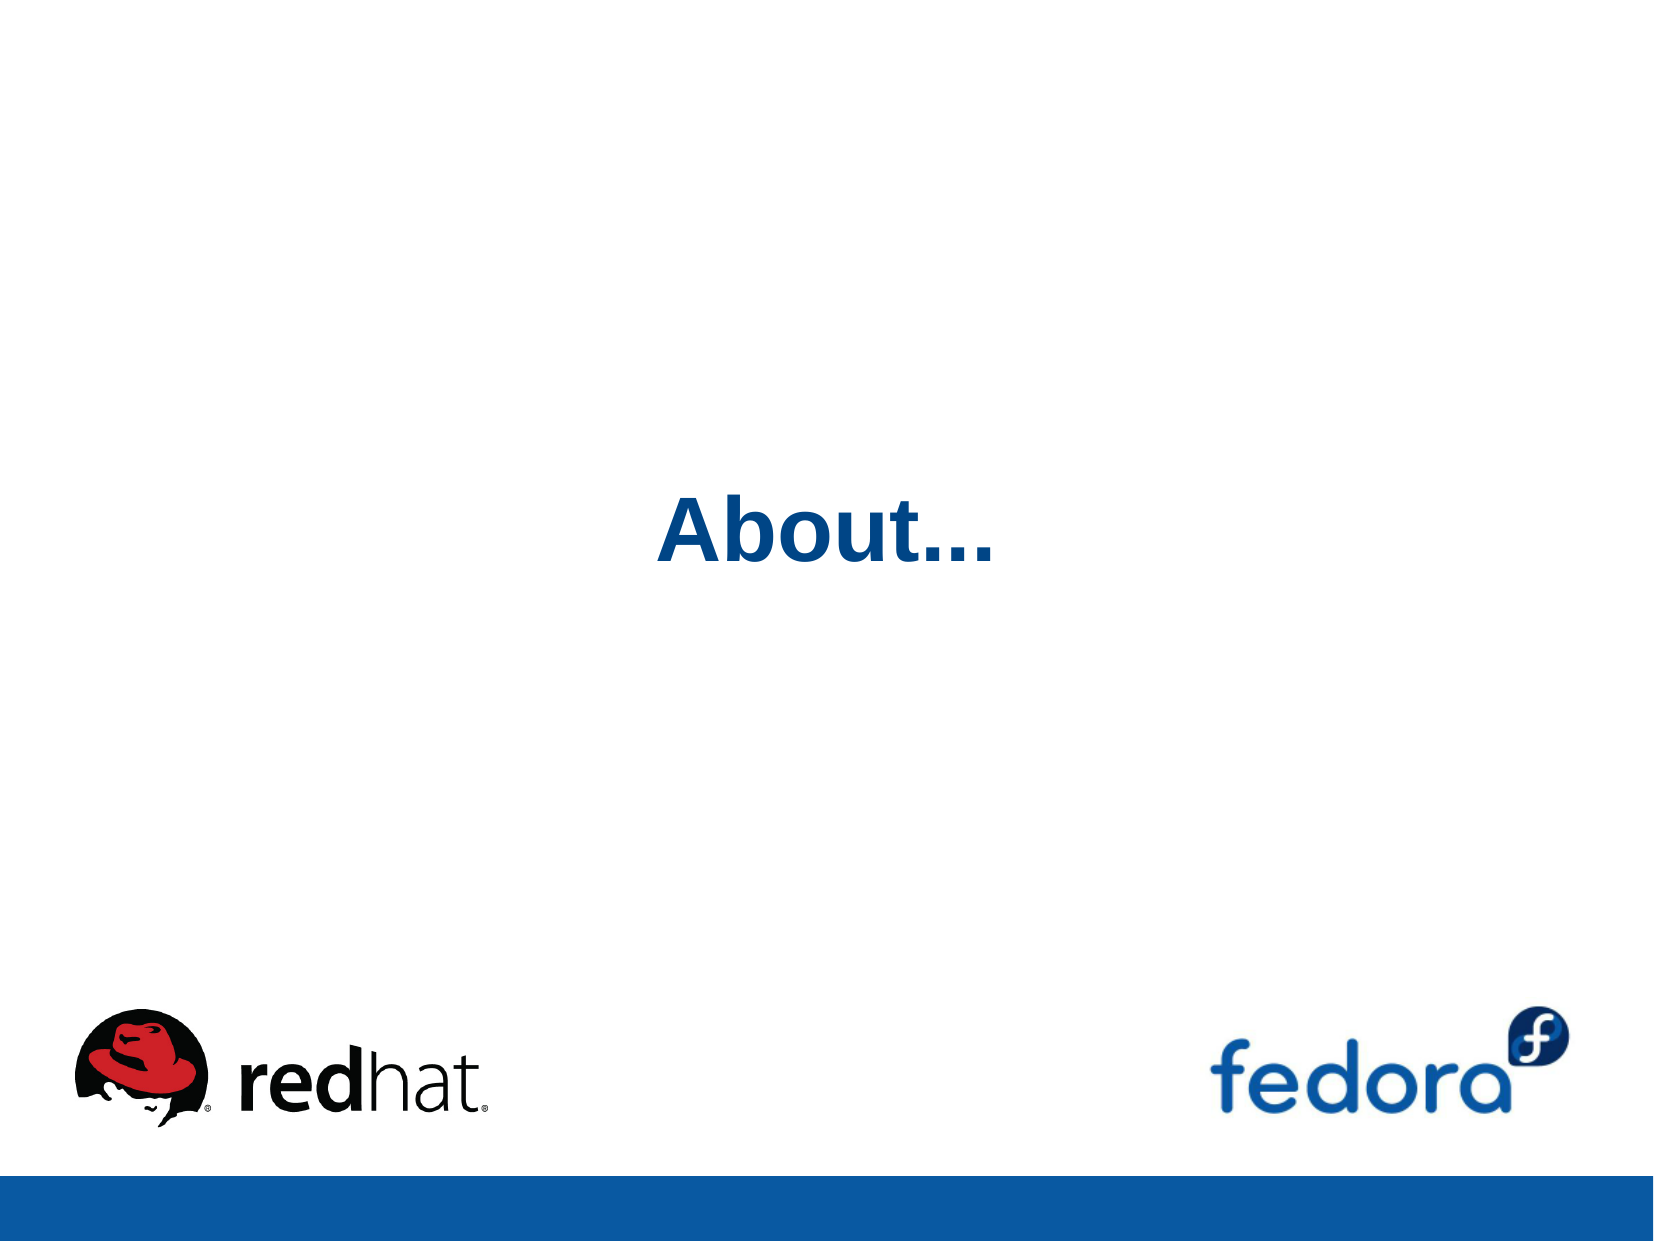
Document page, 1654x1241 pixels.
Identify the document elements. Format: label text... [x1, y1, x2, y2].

picture [75, 1009, 488, 1142]
picture [1200, 997, 1576, 1125]
subtitle About... [82, 49, 1571, 1109]
picture [0, 1176, 1654, 1241]
